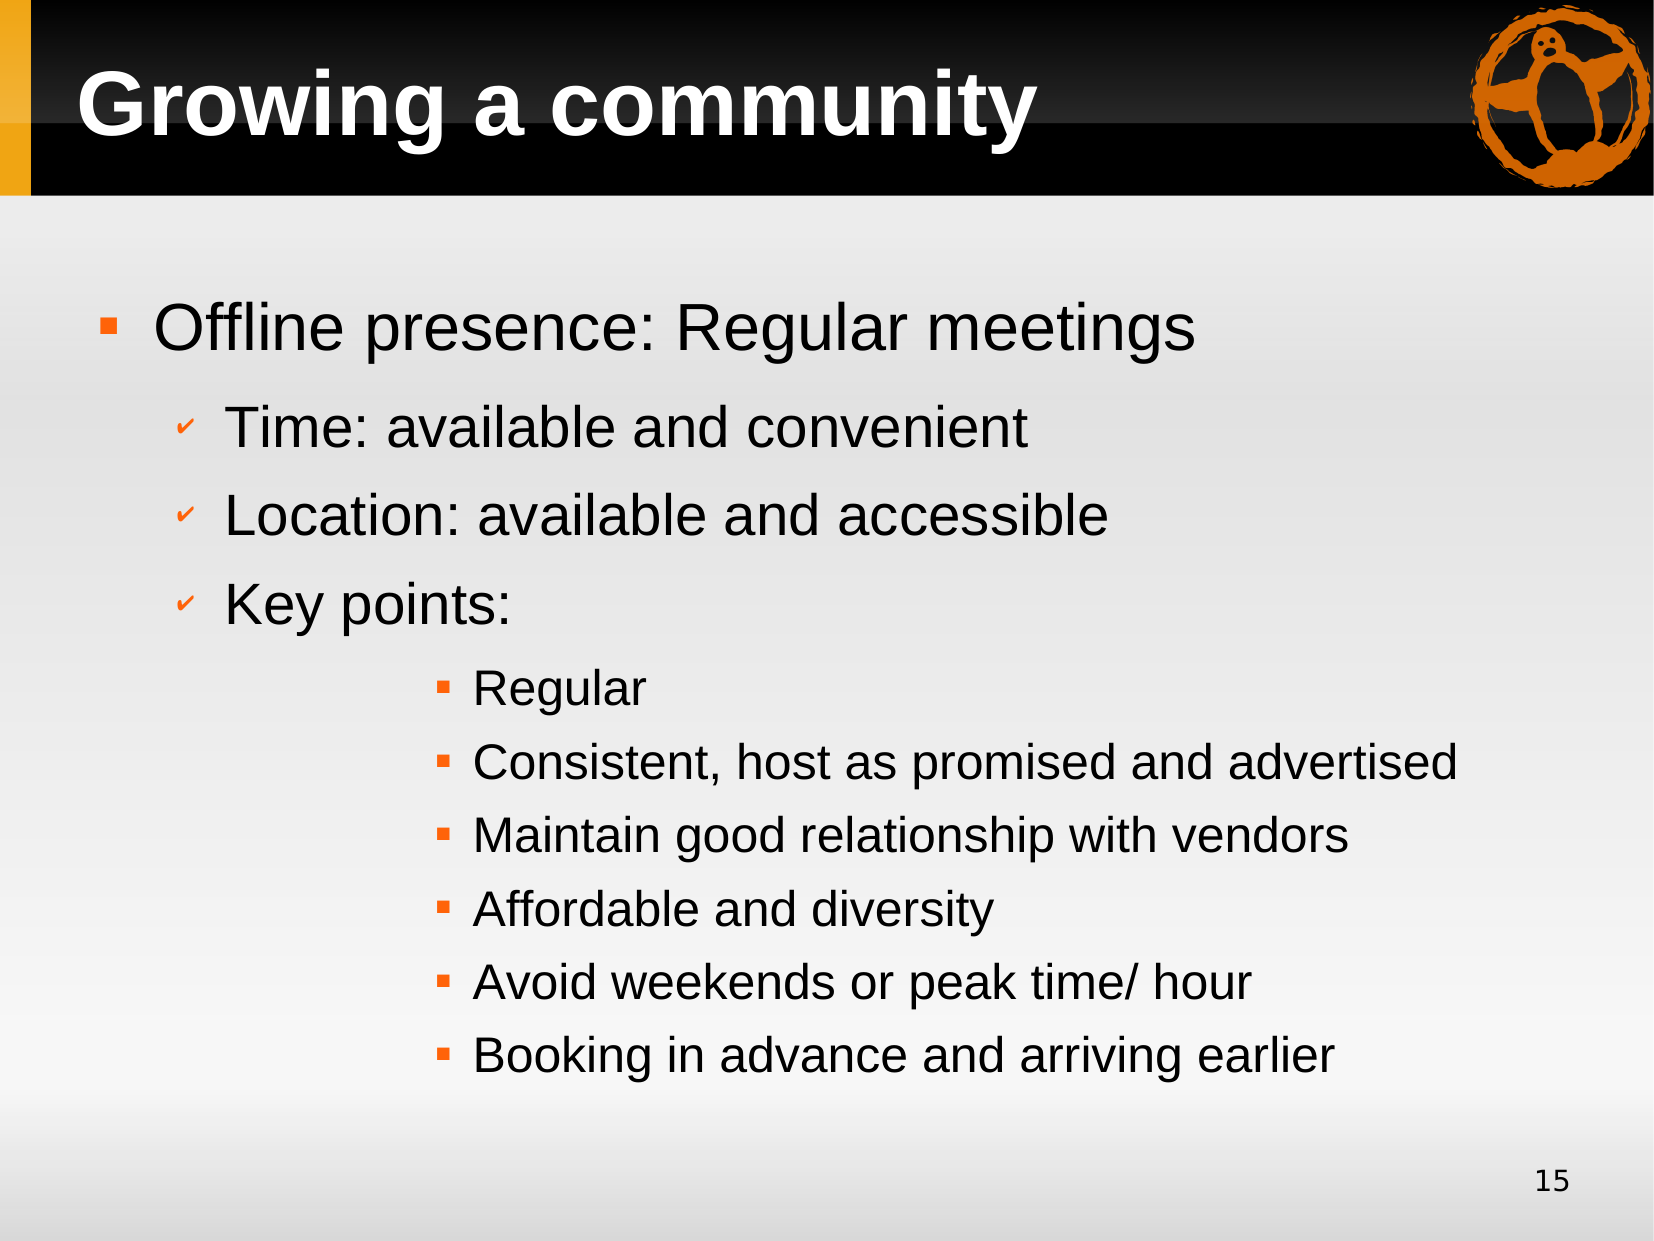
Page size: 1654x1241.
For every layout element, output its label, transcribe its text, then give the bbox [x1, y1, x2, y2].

title Growing a community [76, 0, 1565, 208]
picture [0, 0, 1654, 1241]
list Offline presence: Regular meetings Time: available and convenient Location: available and accessible Key points: Regular Consistent, host as promised and advertised Maintain good relationship with vendors Affordable and diversity Avoid weekends or peak time/ hour Booking in advance and arriving earlier [82, 290, 1571, 1109]
